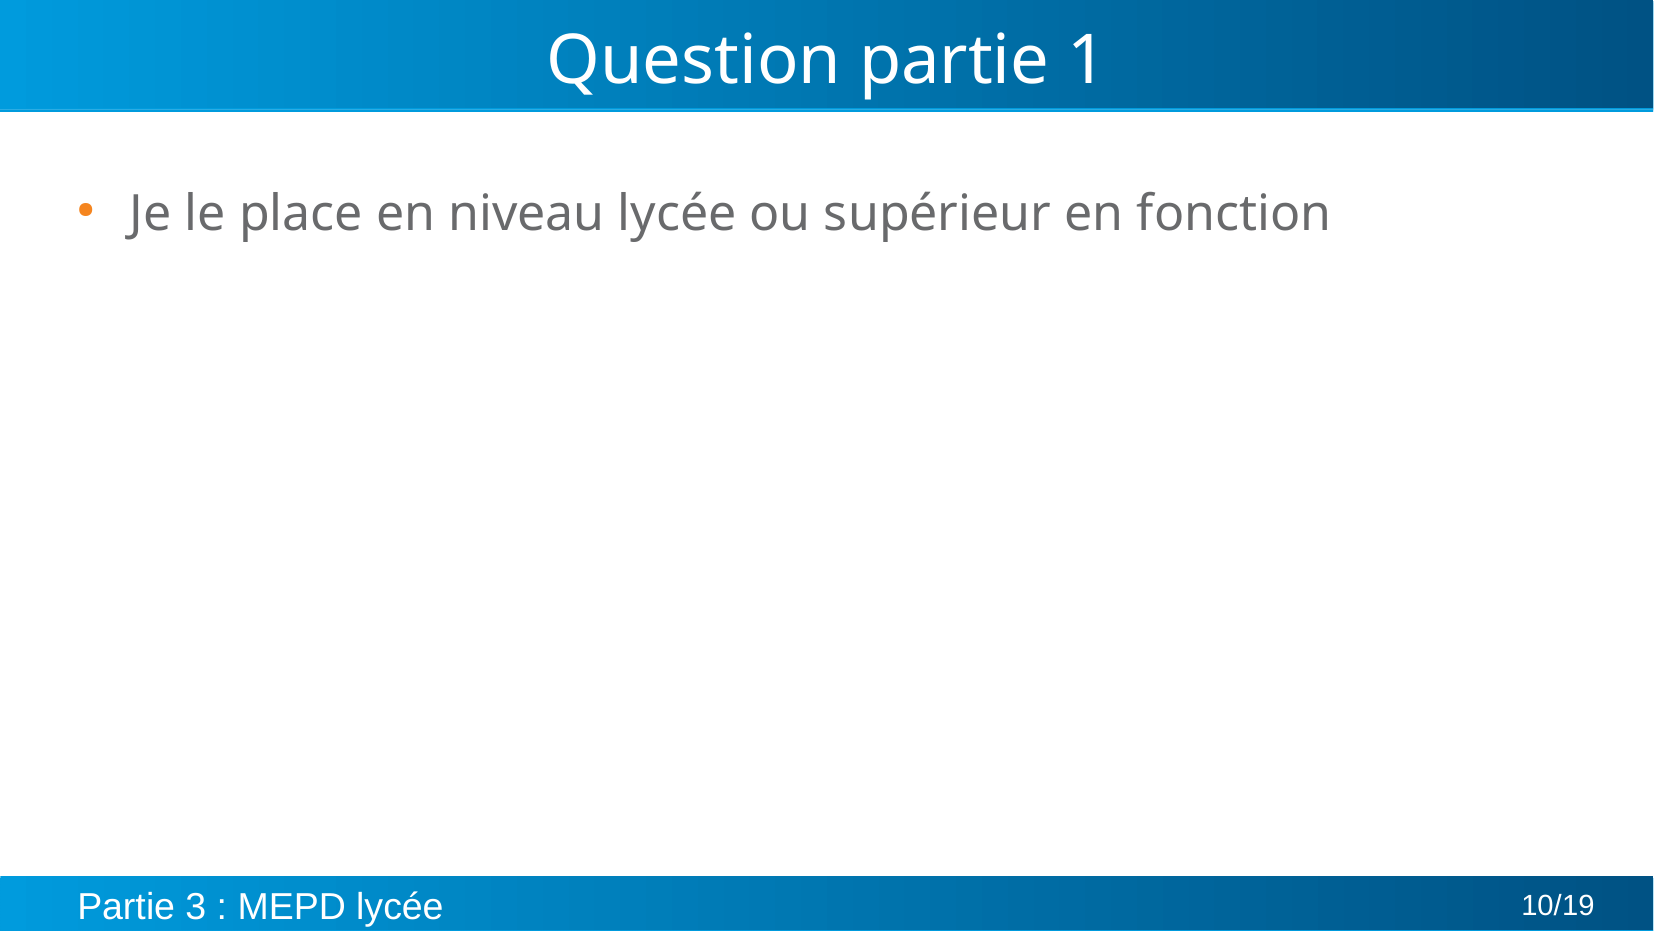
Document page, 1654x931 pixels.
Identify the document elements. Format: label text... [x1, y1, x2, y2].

list Je le place en niveau lycée ou supérieur en fonction [59, 177, 1595, 768]
title Question partie 1 [59, 17, 1595, 97]
text_box Partie 3 : MEPD lycée [62, 878, 459, 931]
